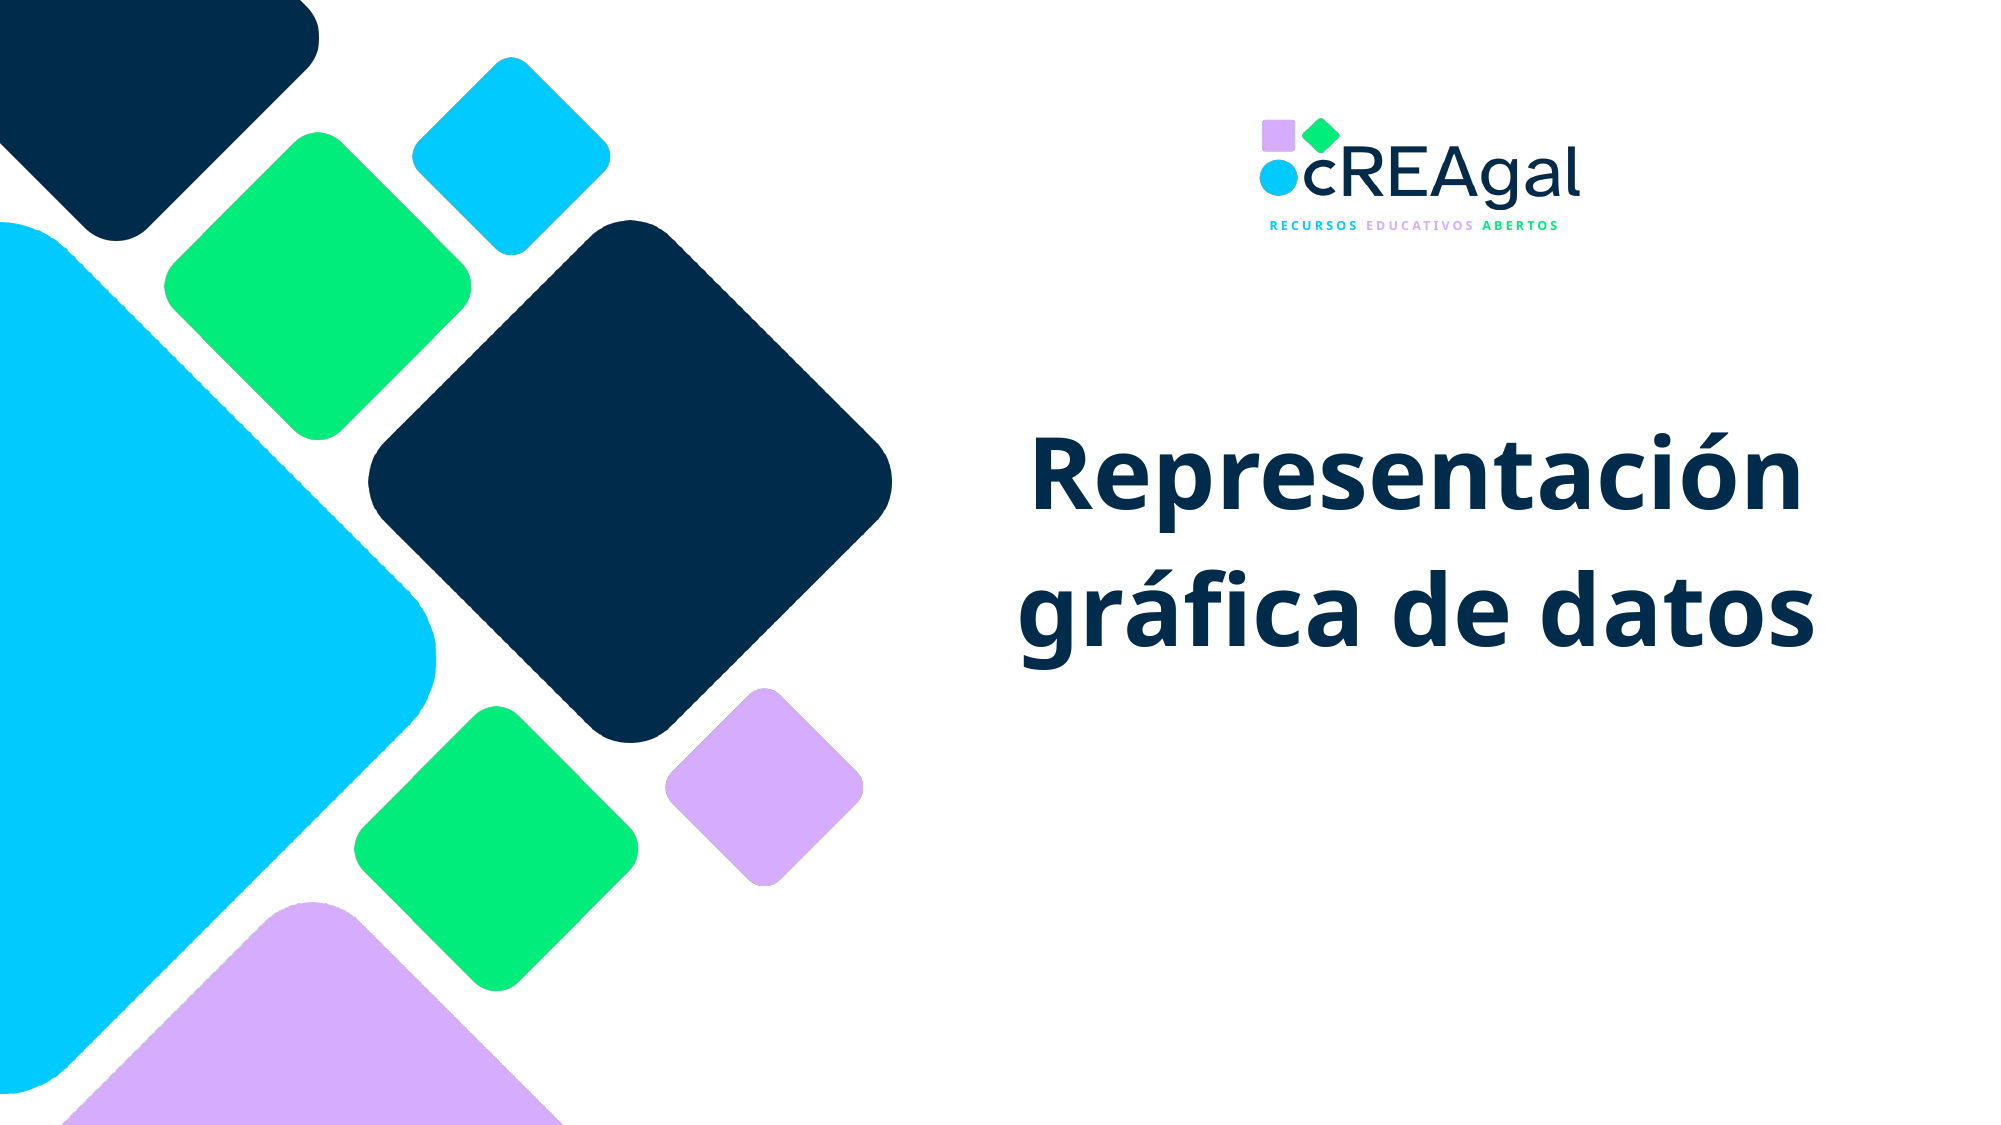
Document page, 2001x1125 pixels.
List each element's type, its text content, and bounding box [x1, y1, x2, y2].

picture [515, 57, 610, 149]
picture [0, 0, 892, 1125]
picture [1259, 118, 1580, 210]
title Representación gráfica de datos [974, 369, 1861, 709]
